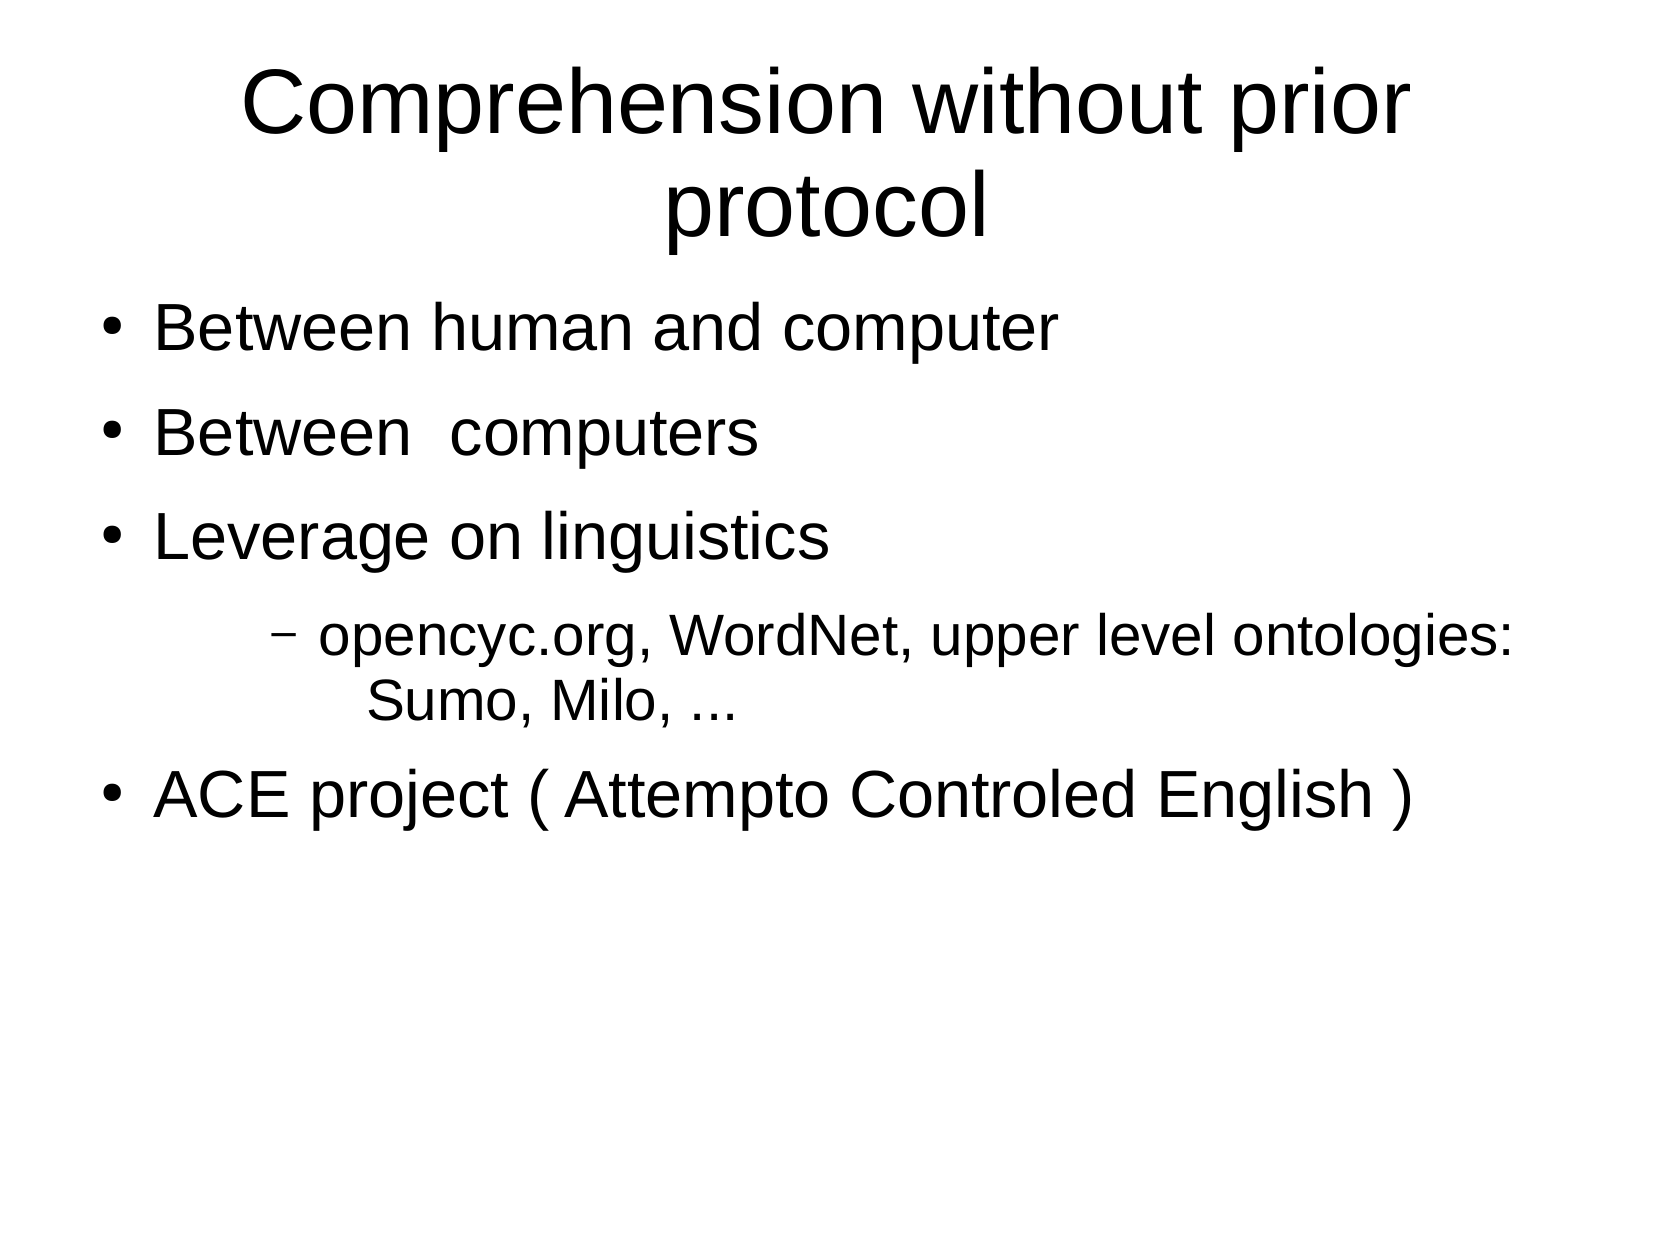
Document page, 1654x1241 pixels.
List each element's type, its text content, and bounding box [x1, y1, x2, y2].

title Comprehension without prior protocol [82, 50, 1571, 256]
list Between human and computer Between computers Leverage on linguistics opencyc.org, WordNet, upper level ontologies: Sumo, Milo, ... ACE project ( Attempto Controled English ) [82, 290, 1571, 1094]
